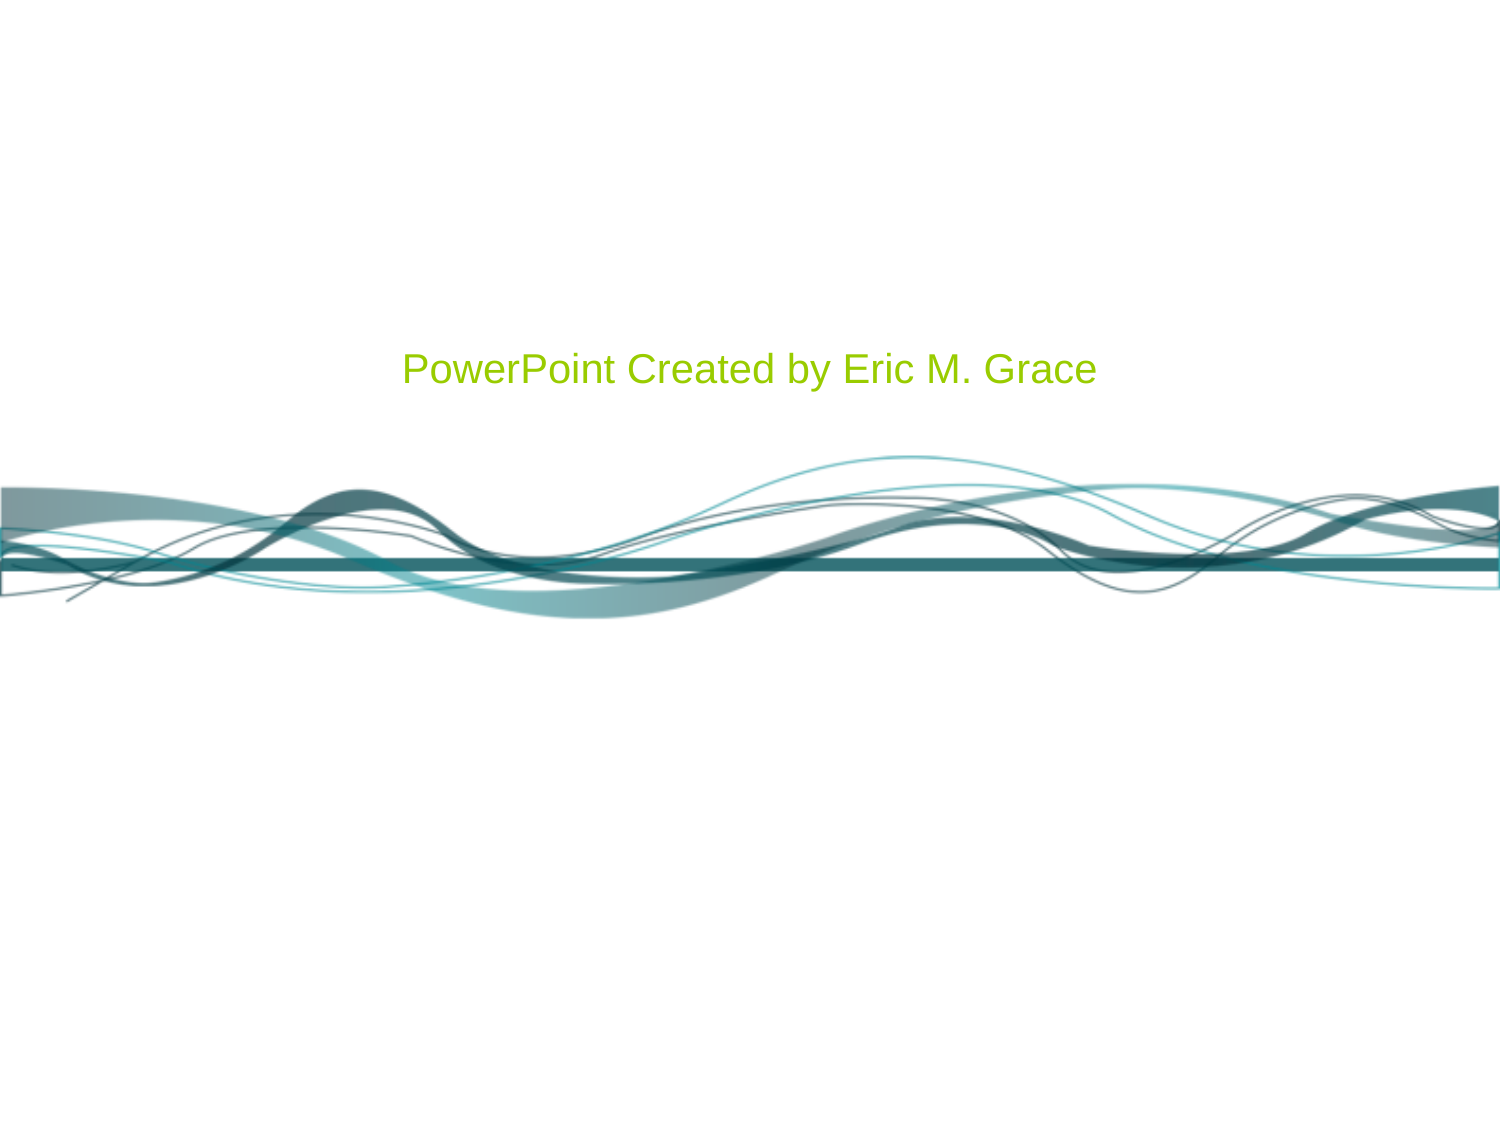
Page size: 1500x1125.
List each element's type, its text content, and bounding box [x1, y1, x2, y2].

title PowerPoint Created by Eric M. Grace [112, 274, 1388, 437]
picture [0, 437, 1500, 642]
